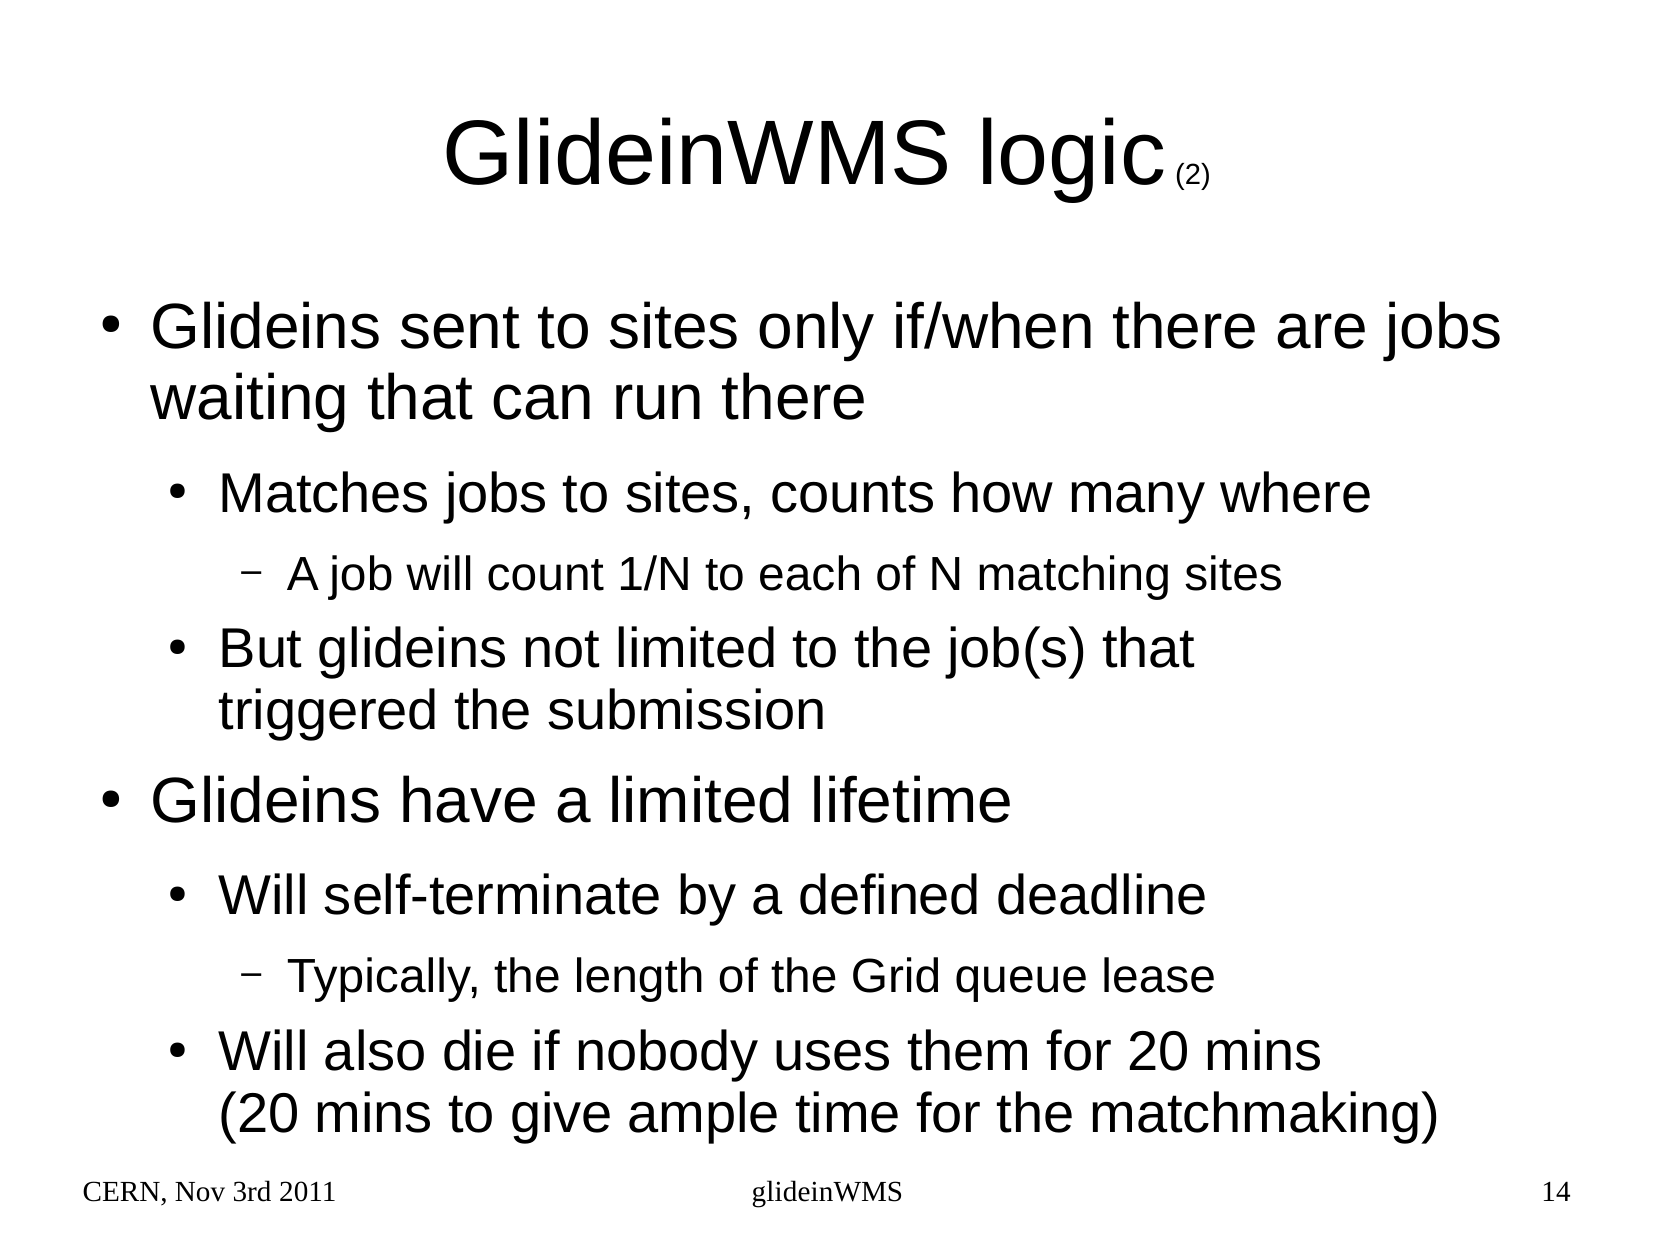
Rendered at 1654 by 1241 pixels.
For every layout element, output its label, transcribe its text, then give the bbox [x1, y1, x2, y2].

title GlideinWMS logic (2) [82, 56, 1571, 250]
list Glideins sent to sites only if/when there are jobs waiting that can run there Matches jobs to sites, counts how many where A job will count 1/N to each of N matching sites But glideins not limited to the job(s) that triggered the submission Glideins have a limited lifetime Will self-terminate by a defined deadline Typically, the length of the Grid queue lease Will also die if nobody uses them for 20 mins (20 mins to give ample time for the matchmaking) [82, 290, 1602, 1149]
